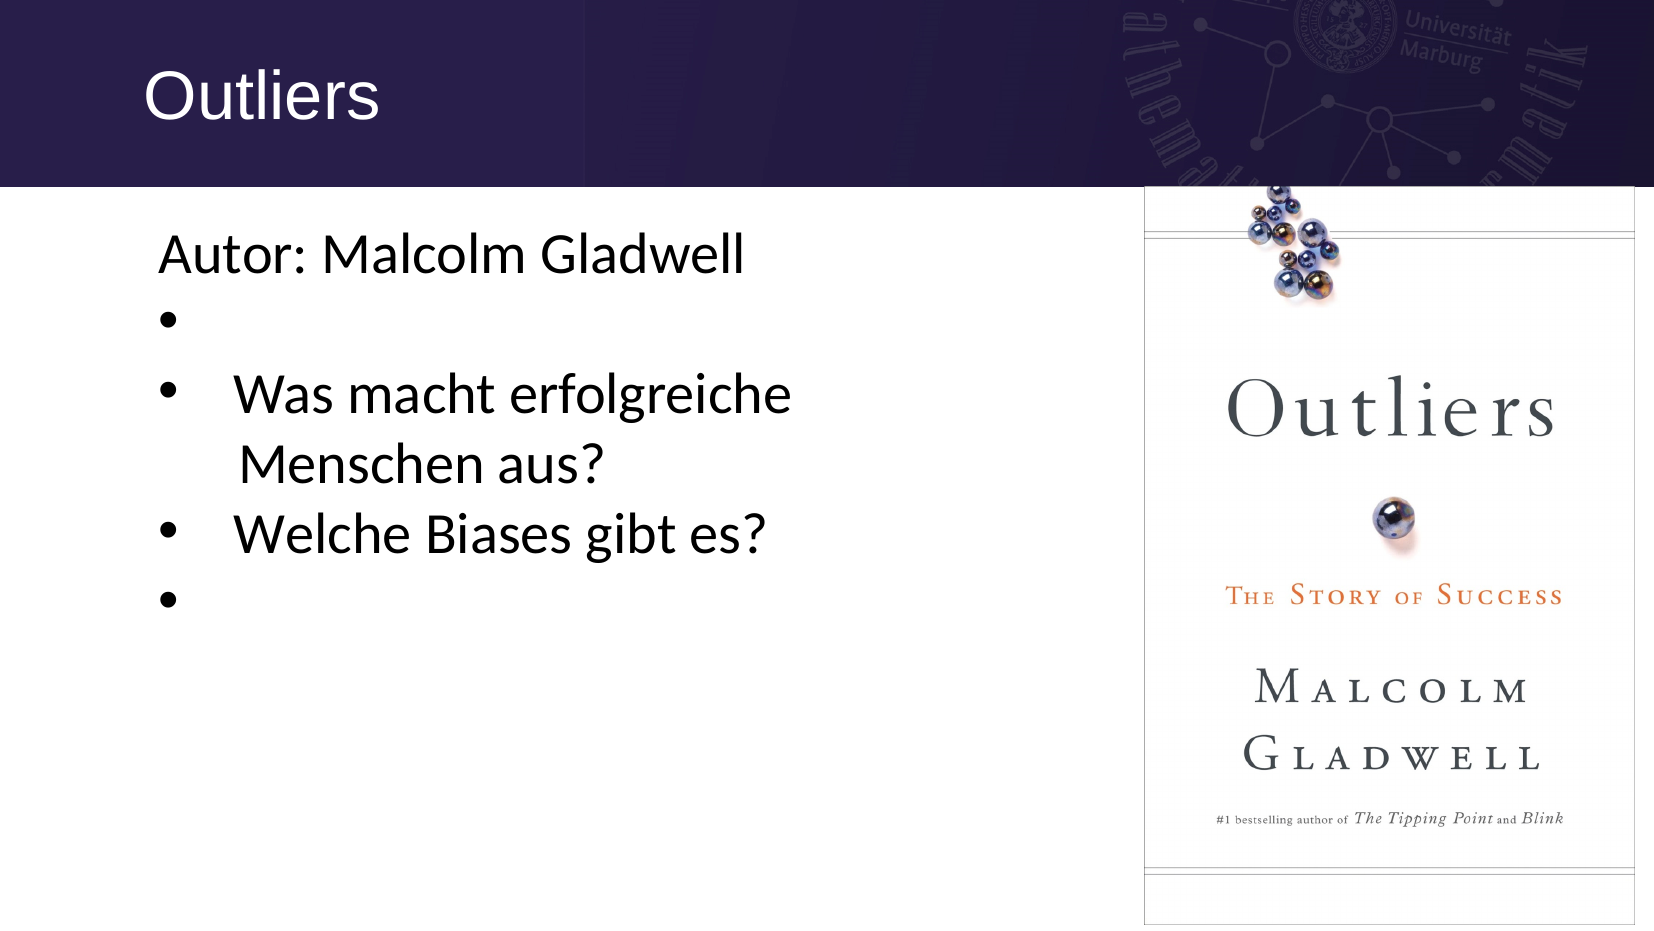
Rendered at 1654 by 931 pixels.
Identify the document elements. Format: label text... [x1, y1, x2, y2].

text_box Outliers [143, 14, 1260, 170]
text_box Autor: Malcolm Gladwell Was macht erfolgreiche Menschen aus? Welche Biases gibt es? [143, 207, 1144, 742]
picture [0, 0, 1654, 925]
